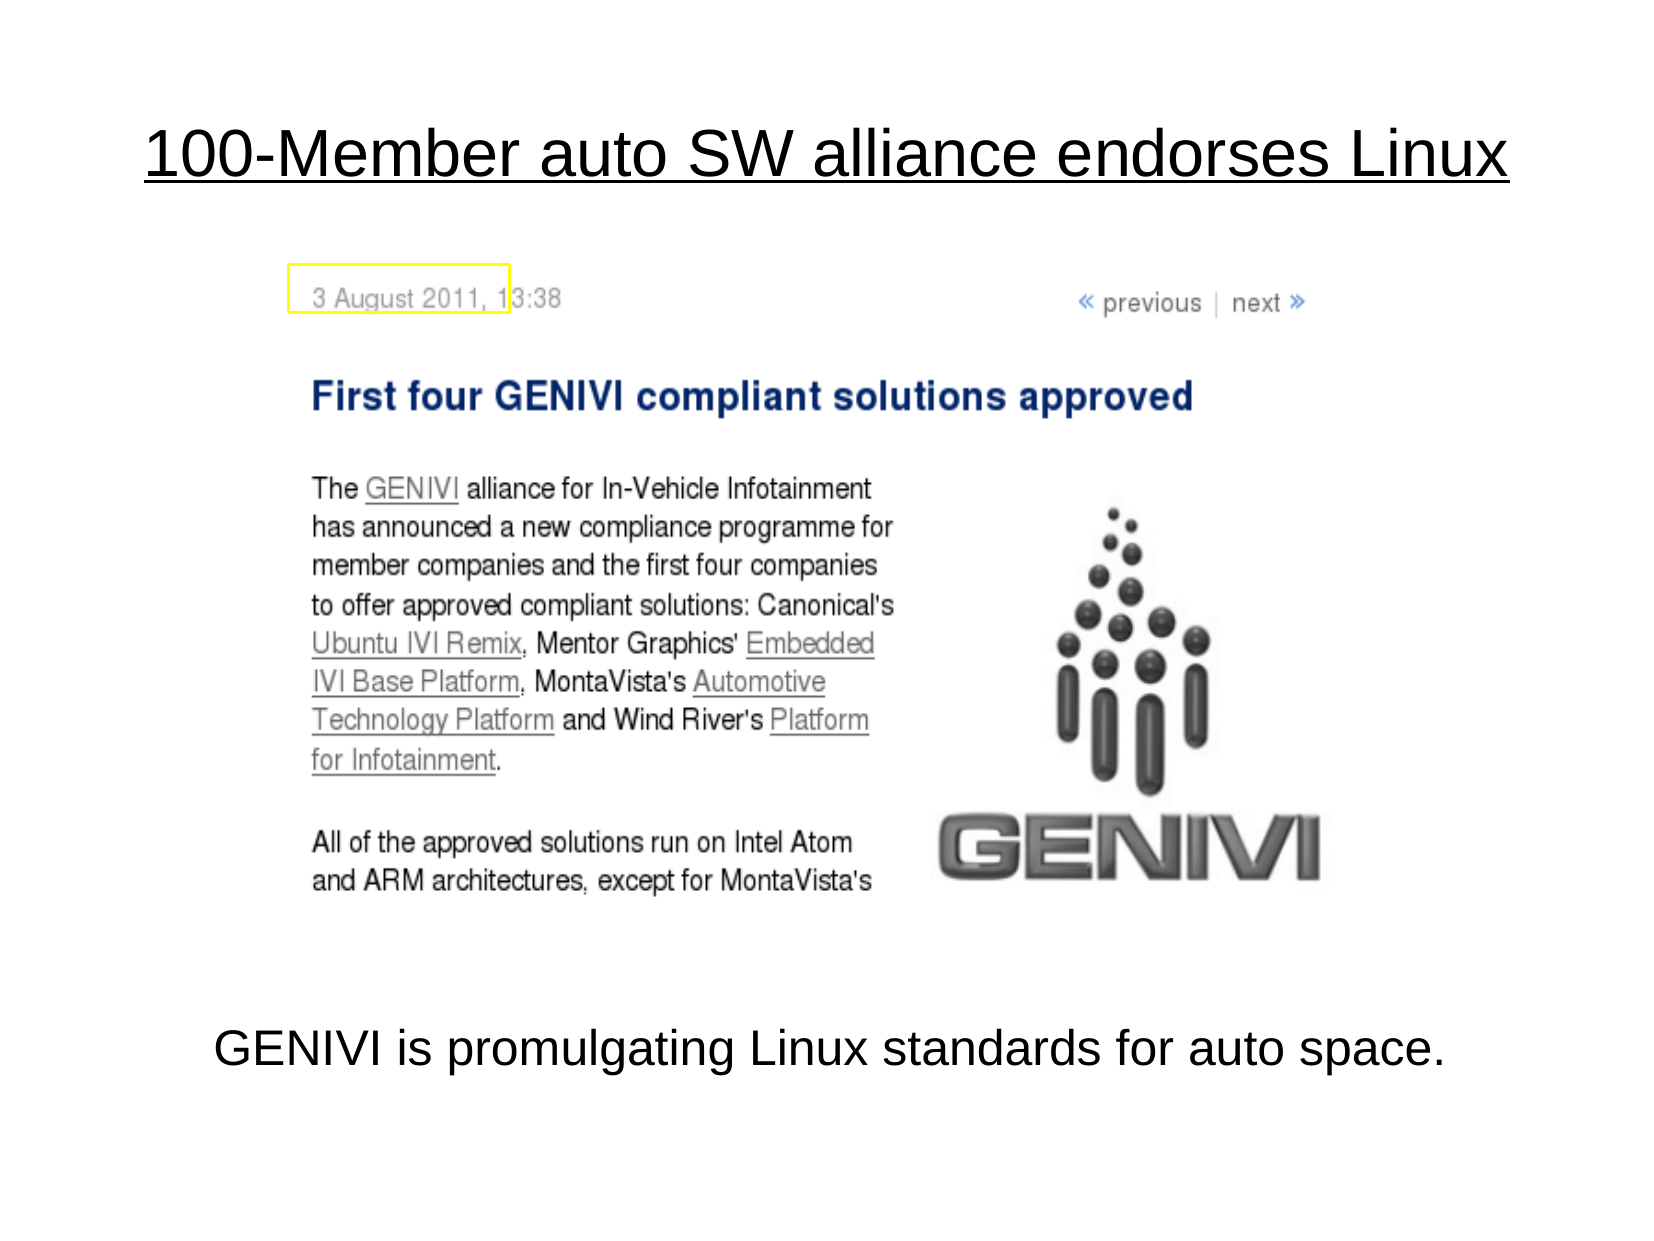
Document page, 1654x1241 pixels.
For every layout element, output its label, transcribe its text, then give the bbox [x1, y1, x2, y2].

text_box GENIVI is promulgating Linux standards for auto space. [198, 1012, 1463, 1084]
picture [303, 257, 1339, 905]
picture [303, 266, 508, 311]
title 100-Member auto SW alliance endorses Linux [82, 49, 1571, 257]
